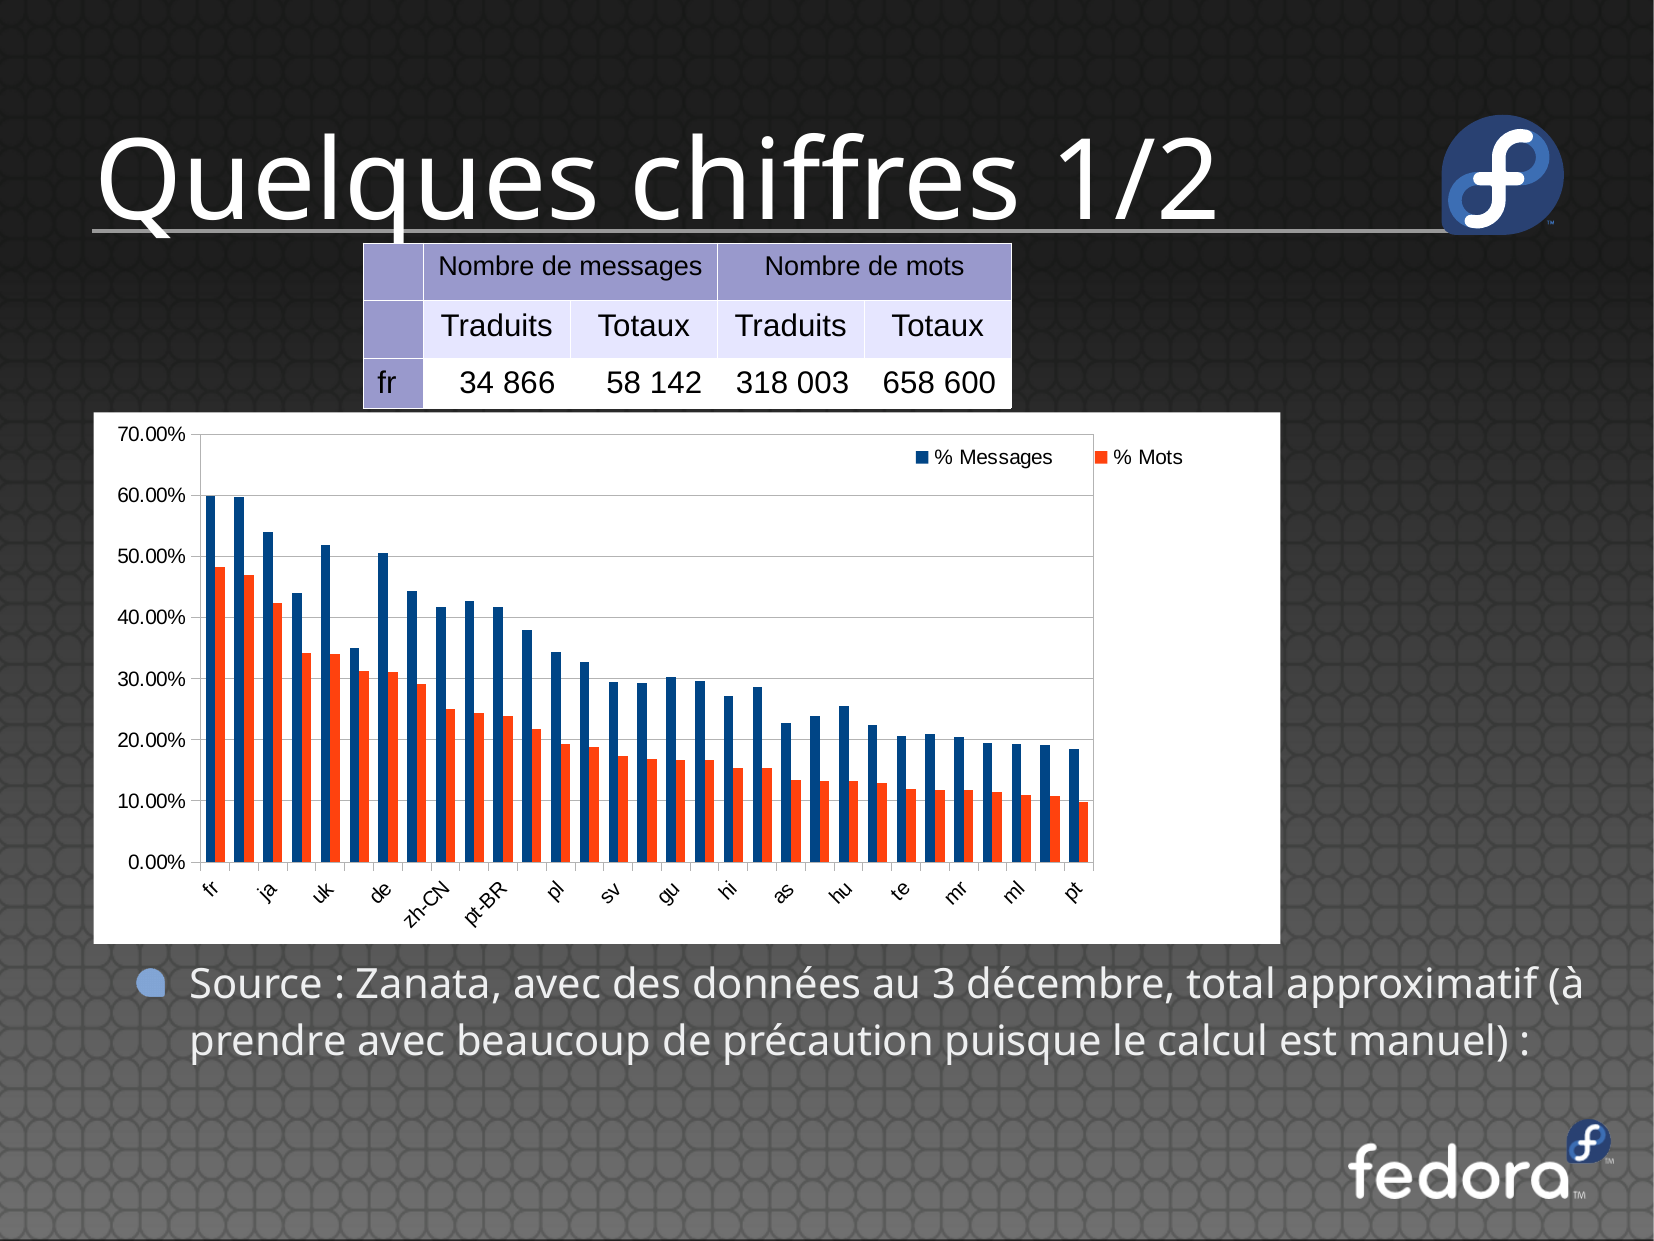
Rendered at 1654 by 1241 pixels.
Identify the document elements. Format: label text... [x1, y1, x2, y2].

table_cell 34 866 [424, 359, 570, 408]
title Quelques chiffres 1/2 [94, 100, 1426, 251]
list Source : Zanata, avec des données au 3 décembre, total approximatif (à prendre avec beaucoup de précaution puisque le calcul est manuel) : [118, 954, 1645, 1106]
table_cell fr [364, 359, 423, 408]
table_header [364, 244, 423, 300]
table_cell Traduits [718, 301, 864, 358]
table_header Nombre de mots [718, 244, 1011, 300]
table_cell 318 003 [718, 359, 864, 408]
table_cell 658 600 [865, 359, 1011, 408]
chart [93, 412, 1281, 944]
picture [0, 0, 1654, 1241]
table_cell Totaux [571, 301, 717, 358]
table_header Nombre de messages [424, 244, 717, 300]
table_cell 58 142 [571, 359, 717, 408]
table_cell Totaux [865, 301, 1011, 358]
table_cell [364, 301, 423, 358]
table_cell Traduits [424, 301, 570, 358]
